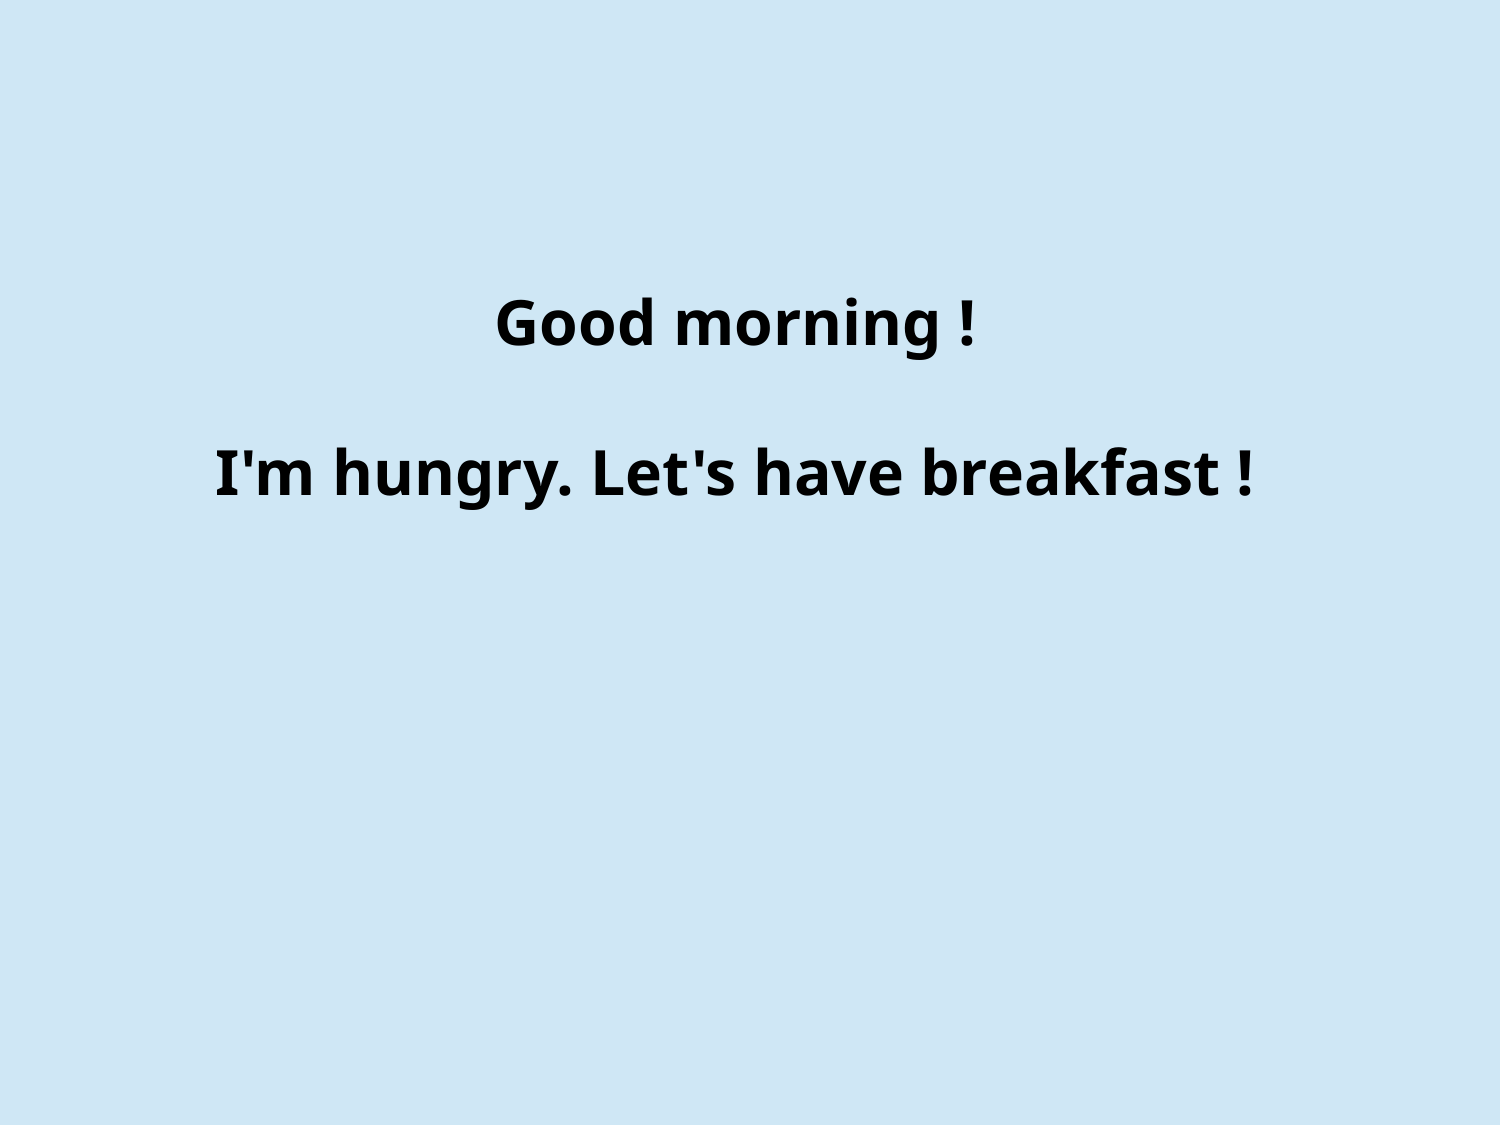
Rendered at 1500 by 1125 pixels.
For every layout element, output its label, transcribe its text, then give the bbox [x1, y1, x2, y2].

text_box Good morning ! I'm hungry. Let's have breakfast ! [22, 200, 1465, 516]
